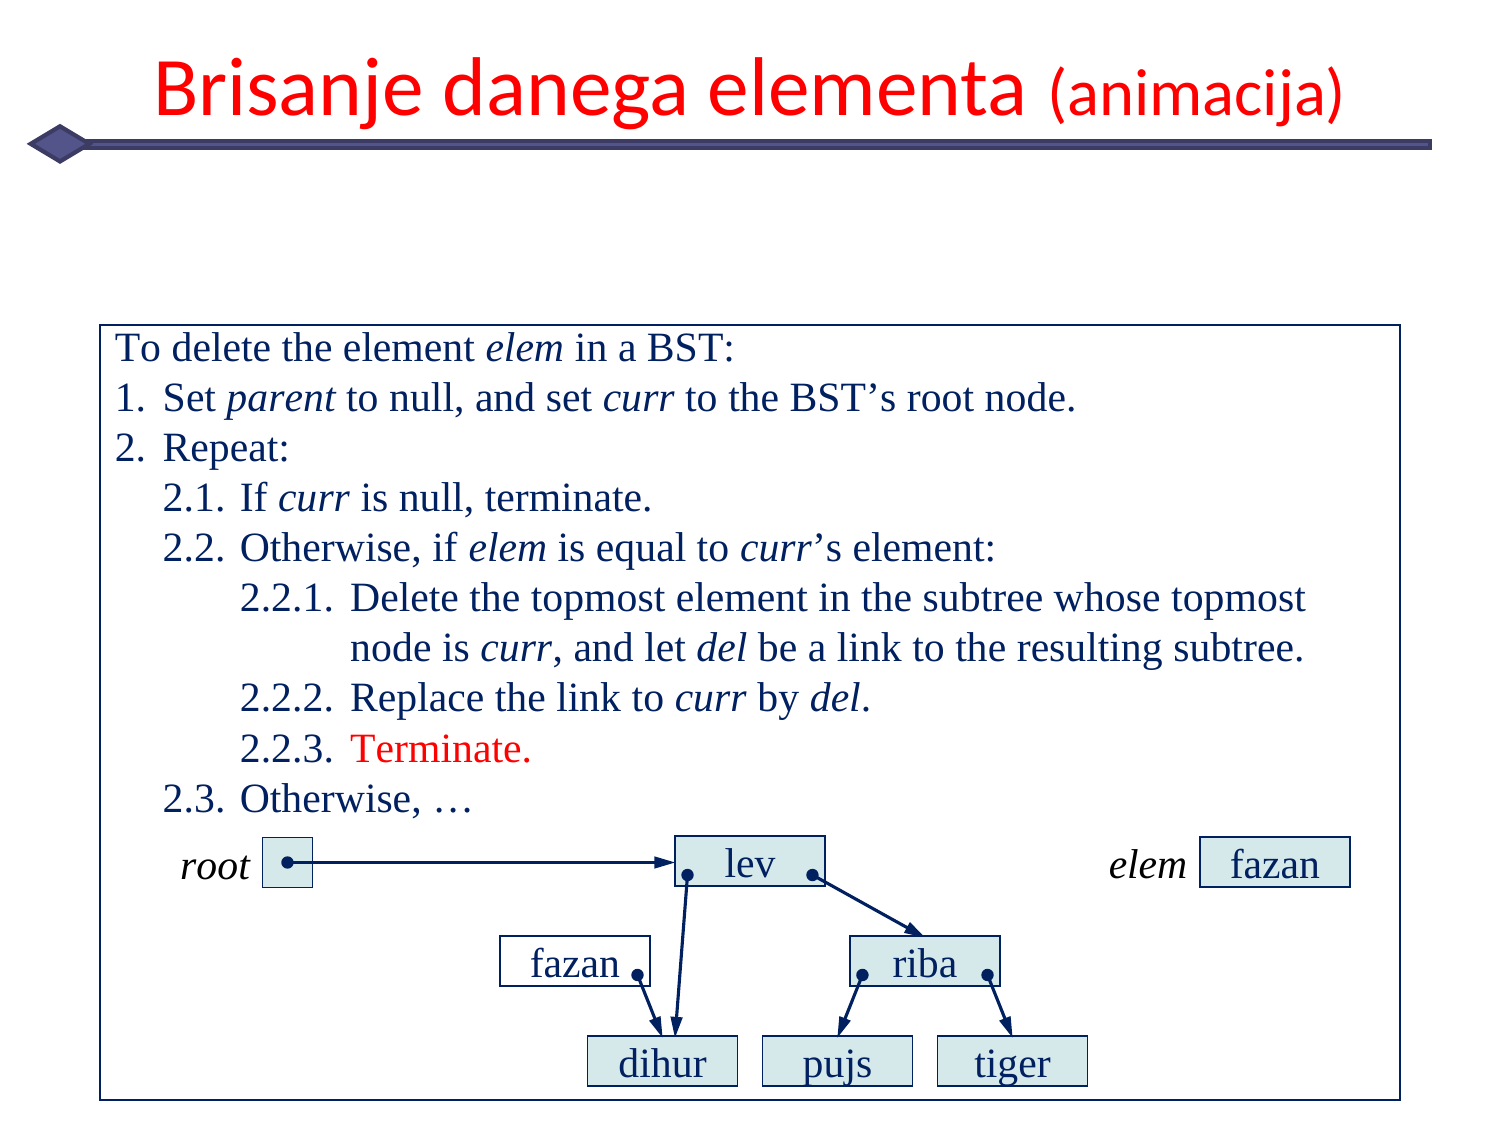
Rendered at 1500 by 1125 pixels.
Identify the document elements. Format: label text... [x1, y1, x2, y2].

text_box lev [675, 835, 826, 887]
title Brisanje danega elementa (animacija) [75, 23, 1426, 141]
text_box fazan [500, 935, 651, 987]
text_box pujs [762, 1035, 913, 1087]
text_box elem [1074, 836, 1188, 888]
text_box fazan [1200, 836, 1351, 888]
text_box [99, 829, 1401, 1100]
text_box dihur [587, 1035, 738, 1087]
text_box To delete the element elem in a BST: 1. Set parent to null, and set curr to the BST’s root node. 2. Repeat: 2.1. If curr is null, terminate. 2.2. Otherwise, if elem is equal to curr’s element: 2.2.1. Delete the topmost element in the subtree whose topmost node is curr, and let del be a link to the resulting subtree. 2.2.2. Replace the link to curr by del. 2.2.3. Terminate. 2.3. Otherwise, … [99, 312, 1401, 829]
text_box riba [849, 935, 1001, 987]
text_box root [174, 837, 250, 888]
text_box tiger [937, 1035, 1088, 1087]
